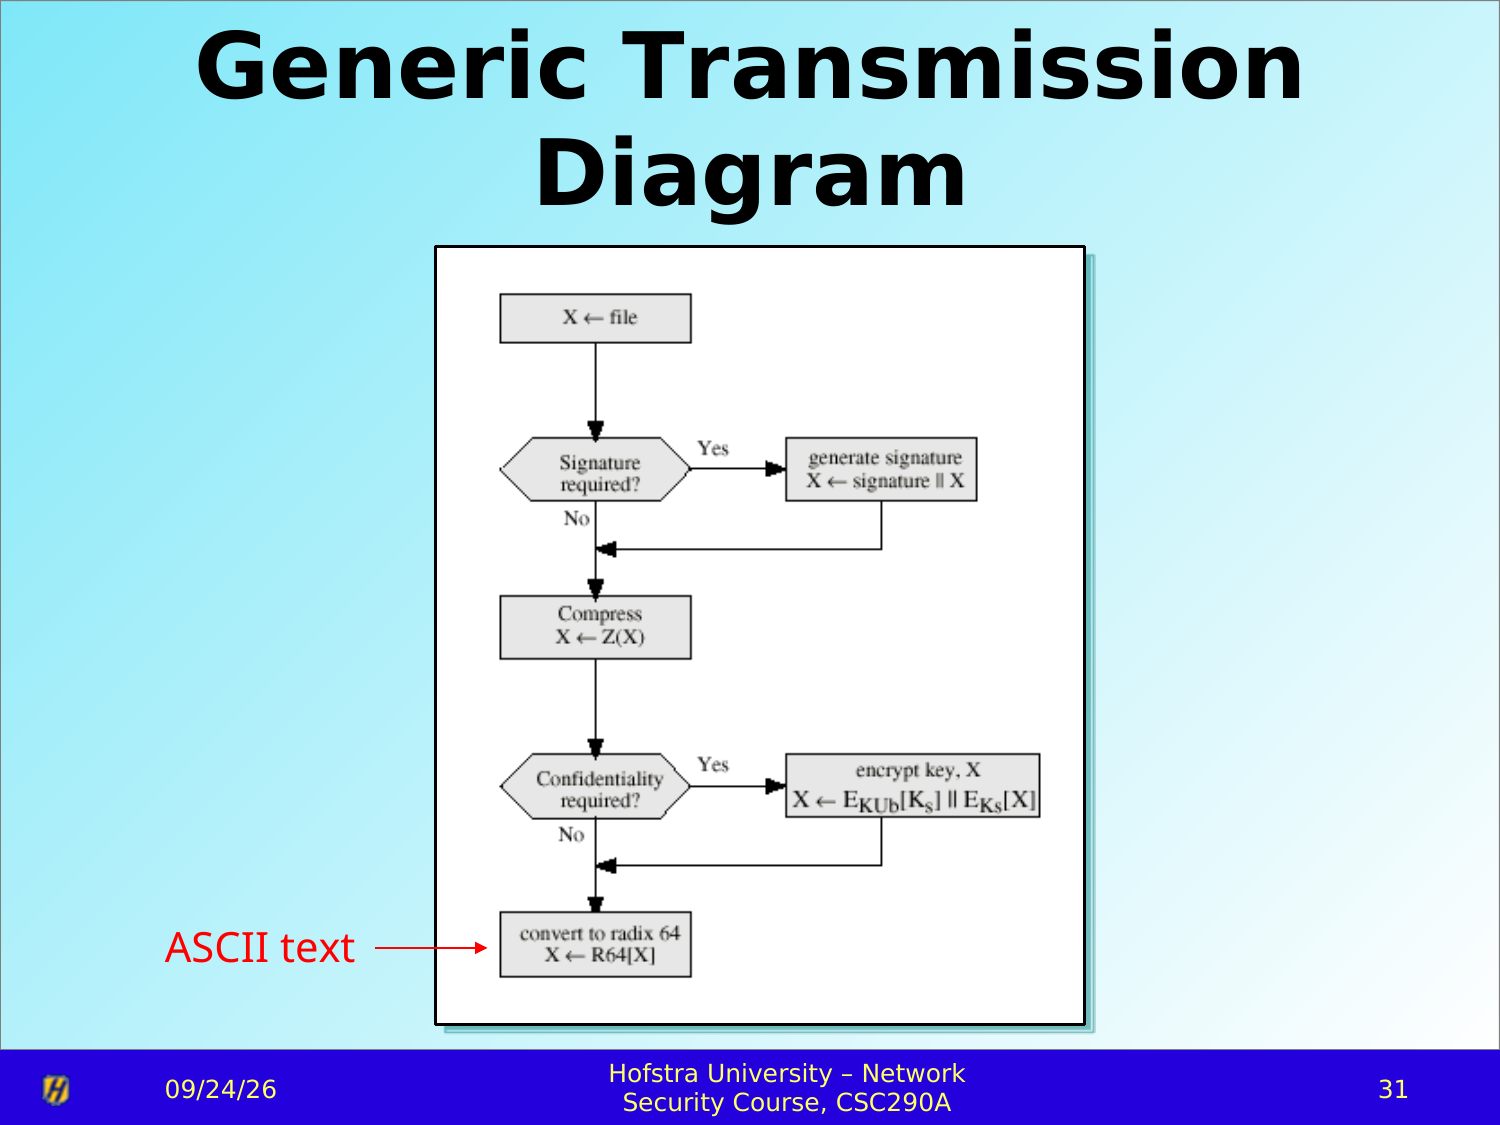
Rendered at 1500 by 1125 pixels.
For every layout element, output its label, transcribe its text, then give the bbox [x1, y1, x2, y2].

picture [437, 247, 1084, 1023]
picture [37, 1072, 76, 1110]
title Generic Transmission Diagram [112, 5, 1391, 236]
text_box ASCII text [150, 910, 371, 983]
